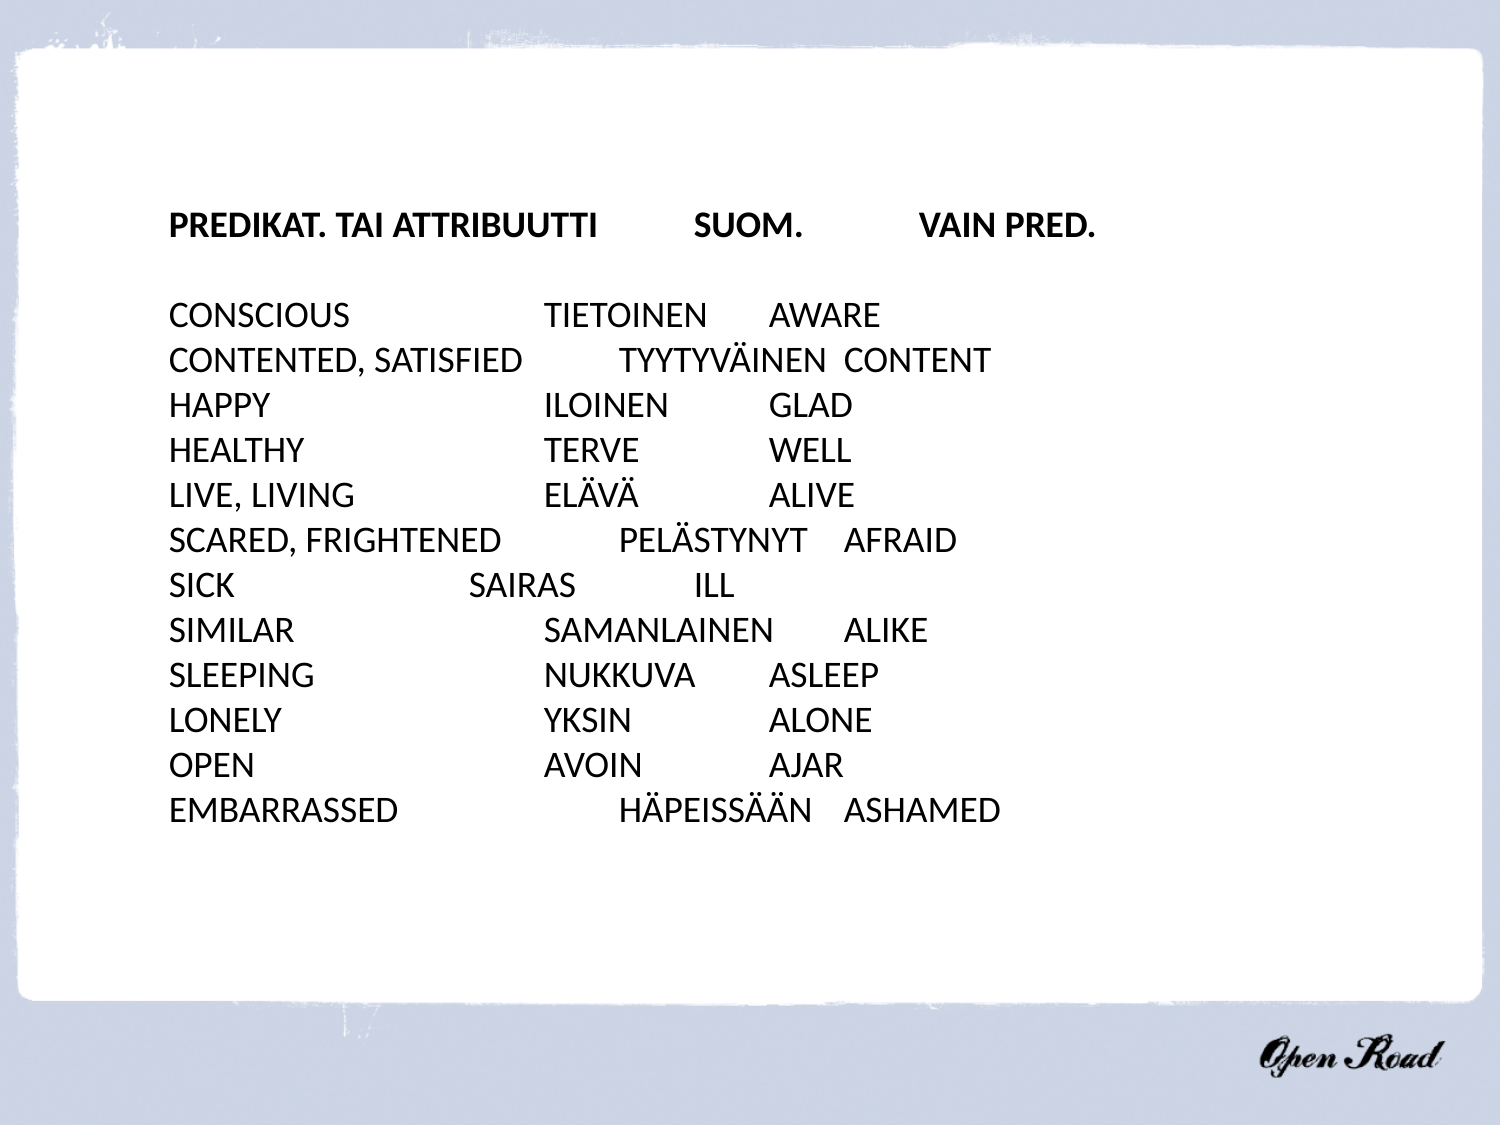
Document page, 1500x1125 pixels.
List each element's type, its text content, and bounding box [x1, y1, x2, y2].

text_box PREDIKAT. TAI ATTRIBUUTTI SUOM. VAIN PRED. CONSCIOUS TIETOINEN AWARE CONTENTED, SATISFIED TYYTYVÄINEN CONTENT HAPPY ILOINEN GLAD HEALTHY TERVE WELL LIVE, LIVING ELÄVÄ ALIVE SCARED, FRIGHTENED PELÄSTYNYT AFRAID SICK SAIRAS ILL SIMILAR SAMANLAINEN ALIKE SLEEPING NUKKUVA ASLEEP LONELY YKSIN ALONE OPEN AVOIN AJAR EMBARRASSED HÄPEISSÄÄN ASHAMED [153, 192, 1384, 935]
